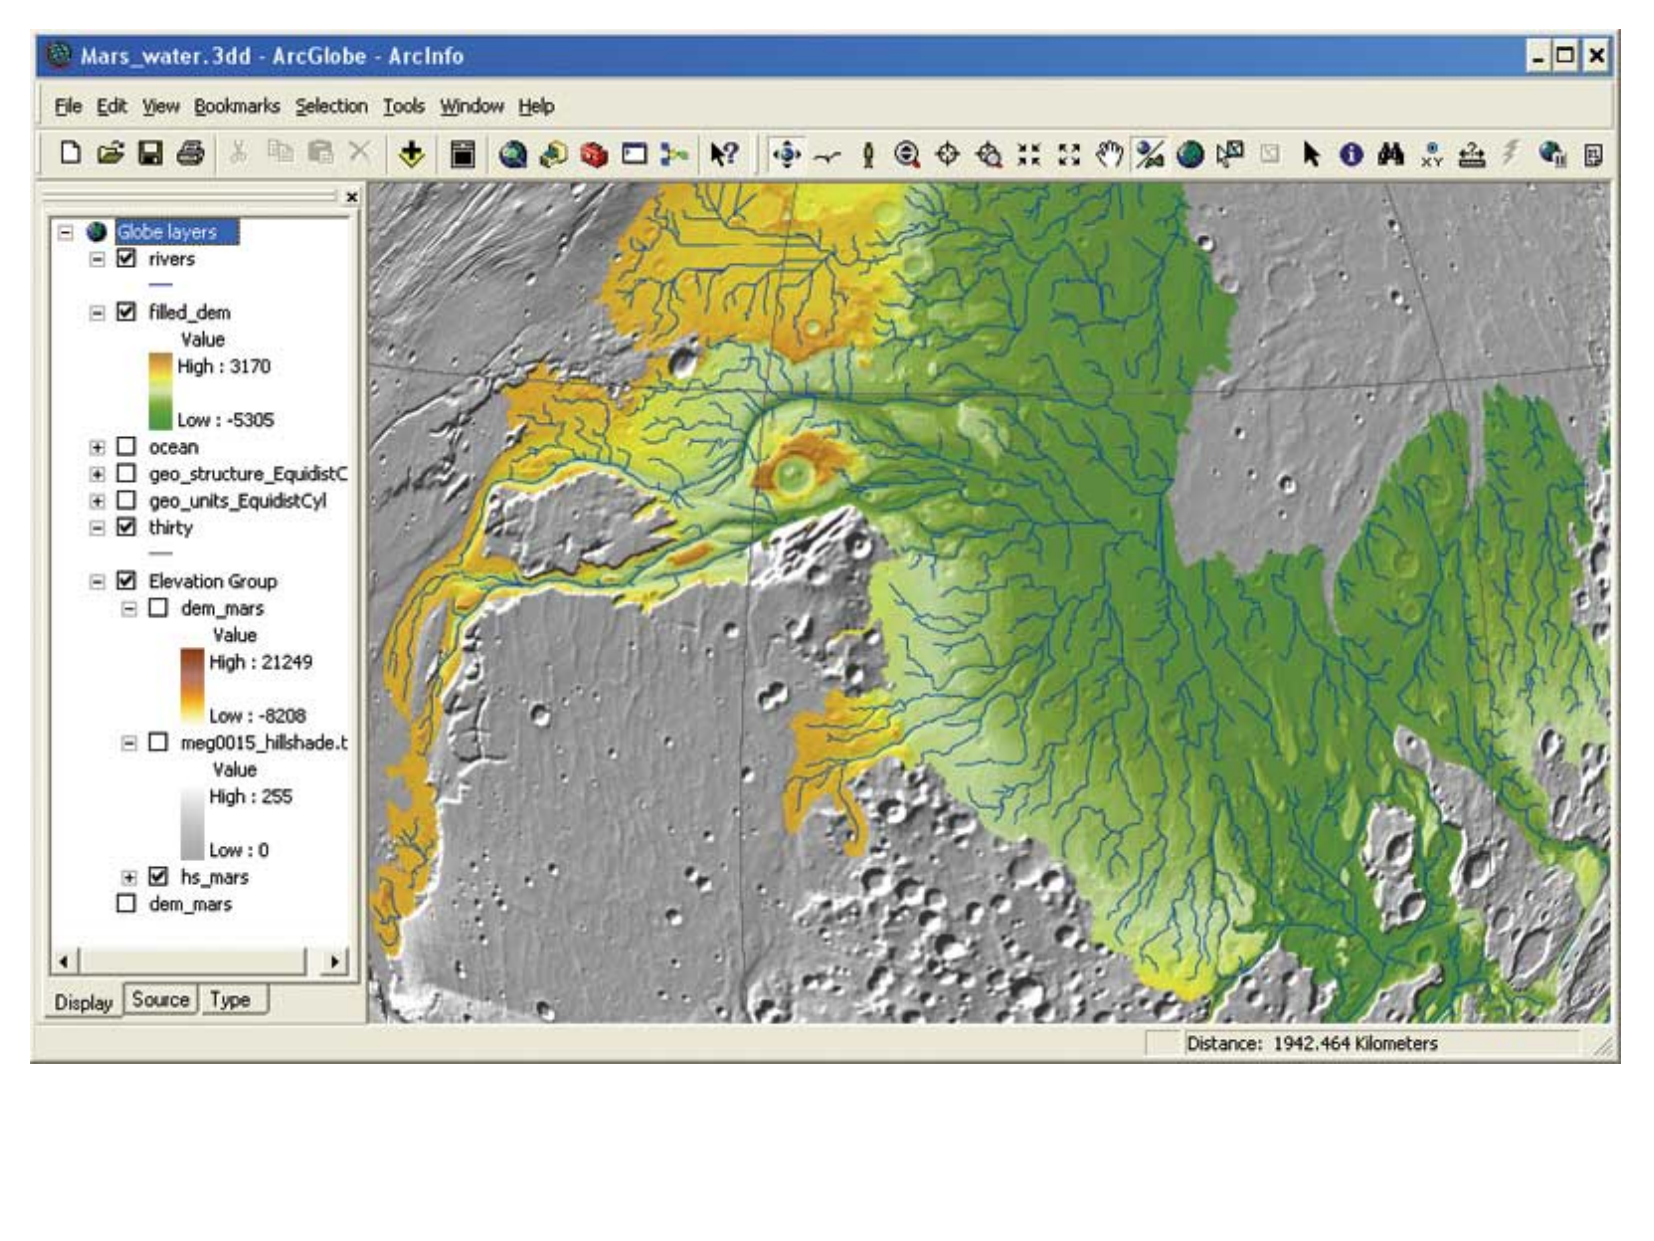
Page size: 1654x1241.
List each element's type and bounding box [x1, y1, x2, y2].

picture [30, 29, 1621, 1064]
